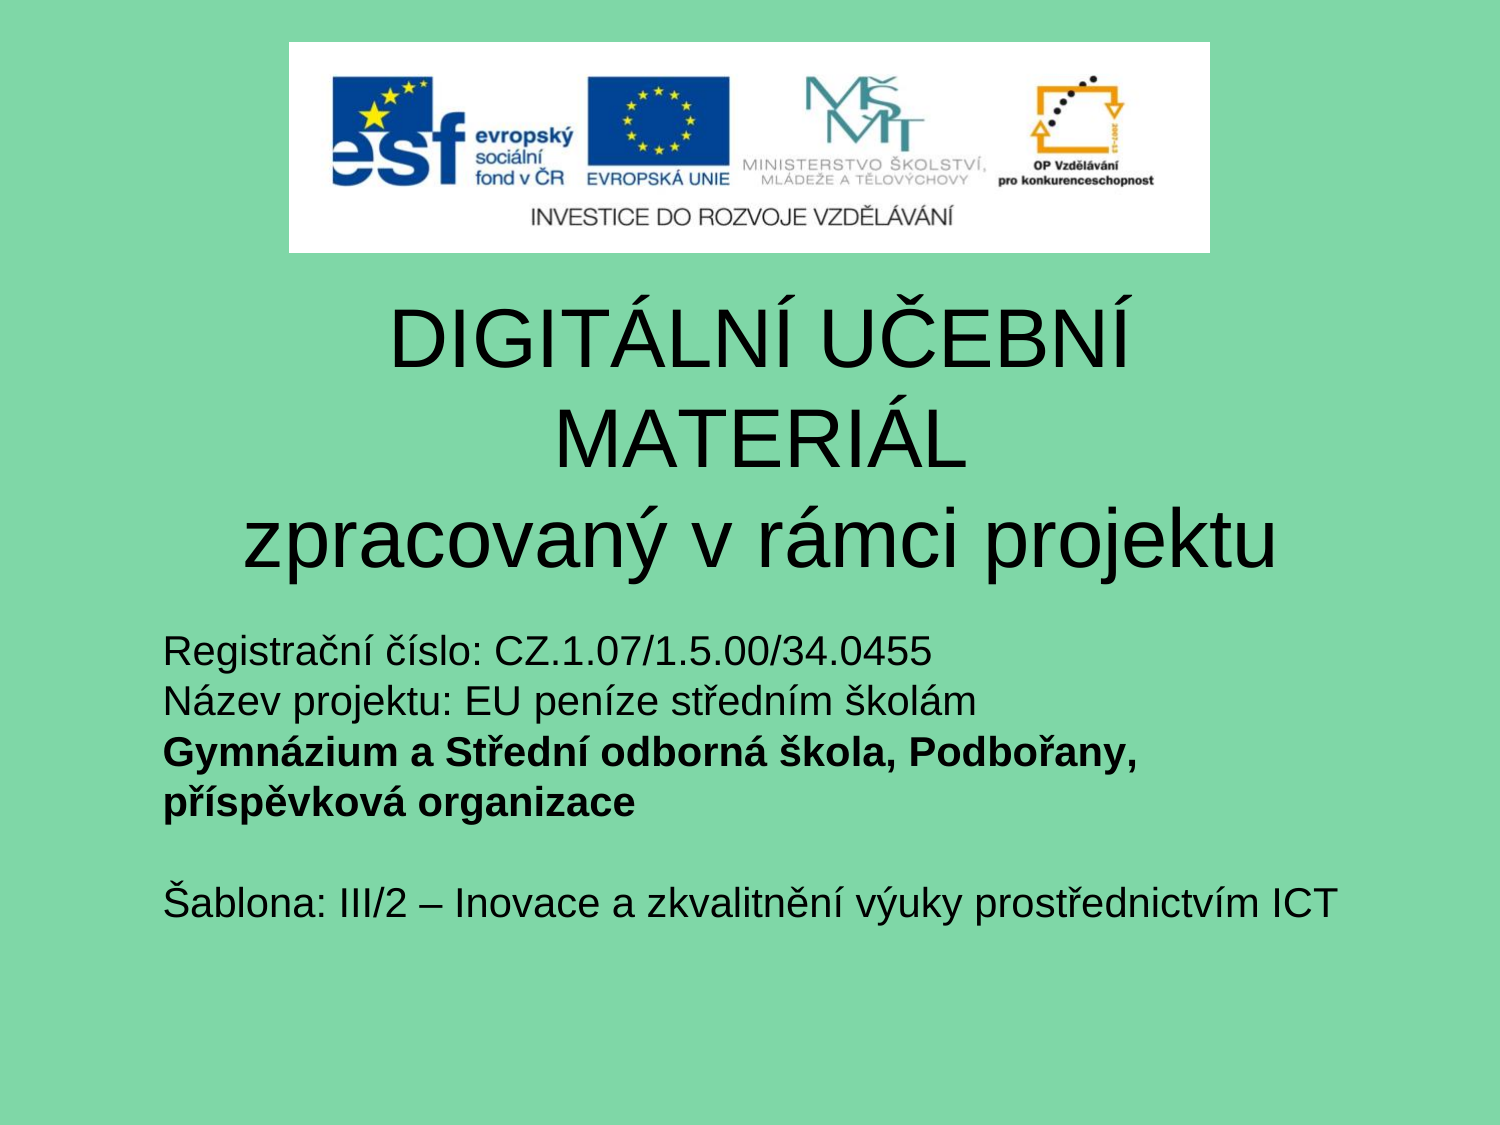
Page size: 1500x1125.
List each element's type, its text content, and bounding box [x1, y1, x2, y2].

text_box Registrační číslo: CZ.1.07/1.5.00/34.0455 Název projektu: EU peníze středním školám Gymnázium a Střední odborná škola, Podbořany, příspěvková organizace Šablona: III/2 – Inovace a zkvalitnění výuky prostřednictvím ICT [147, 515, 1376, 1024]
title DIGITÁLNÍ UČEBNÍ MATERIÁL zpracovaný v rámci projektu [159, 176, 1364, 592]
picture [289, 42, 1210, 253]
